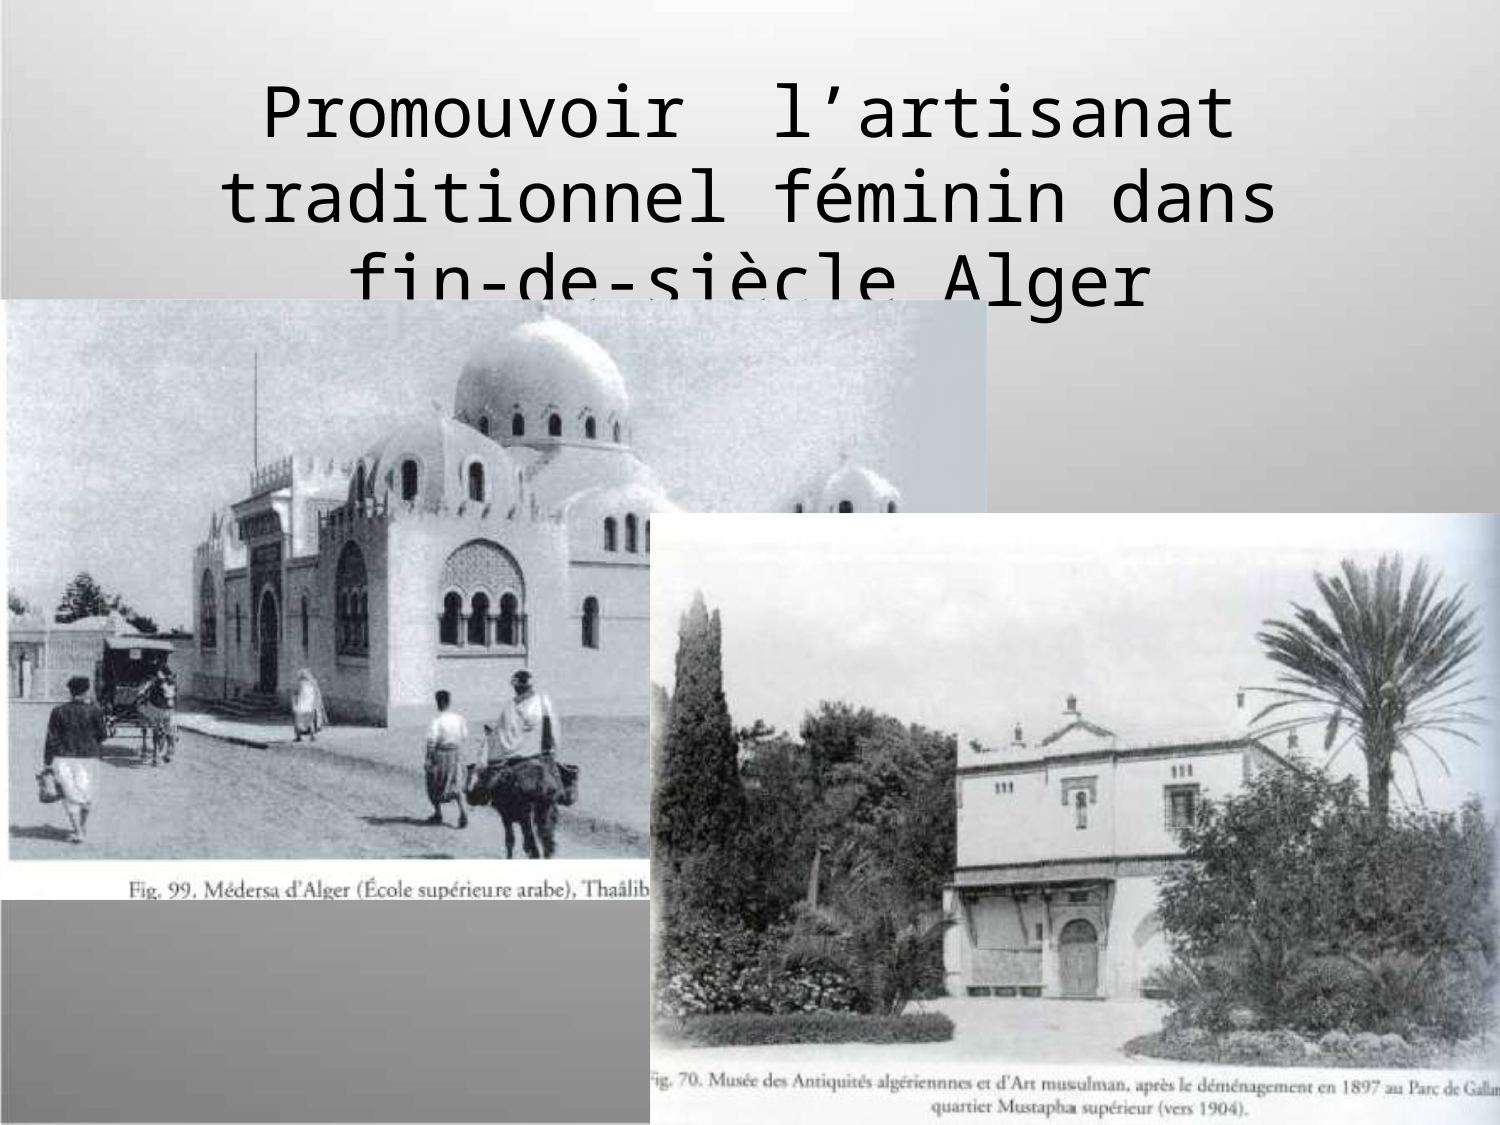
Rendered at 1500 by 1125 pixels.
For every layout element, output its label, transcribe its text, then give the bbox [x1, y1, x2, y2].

picture [0, 0, 1500, 1125]
title Promouvoir l’artisanat traditionnel féminin dans fin-de-siècle Alger [112, 99, 1388, 288]
